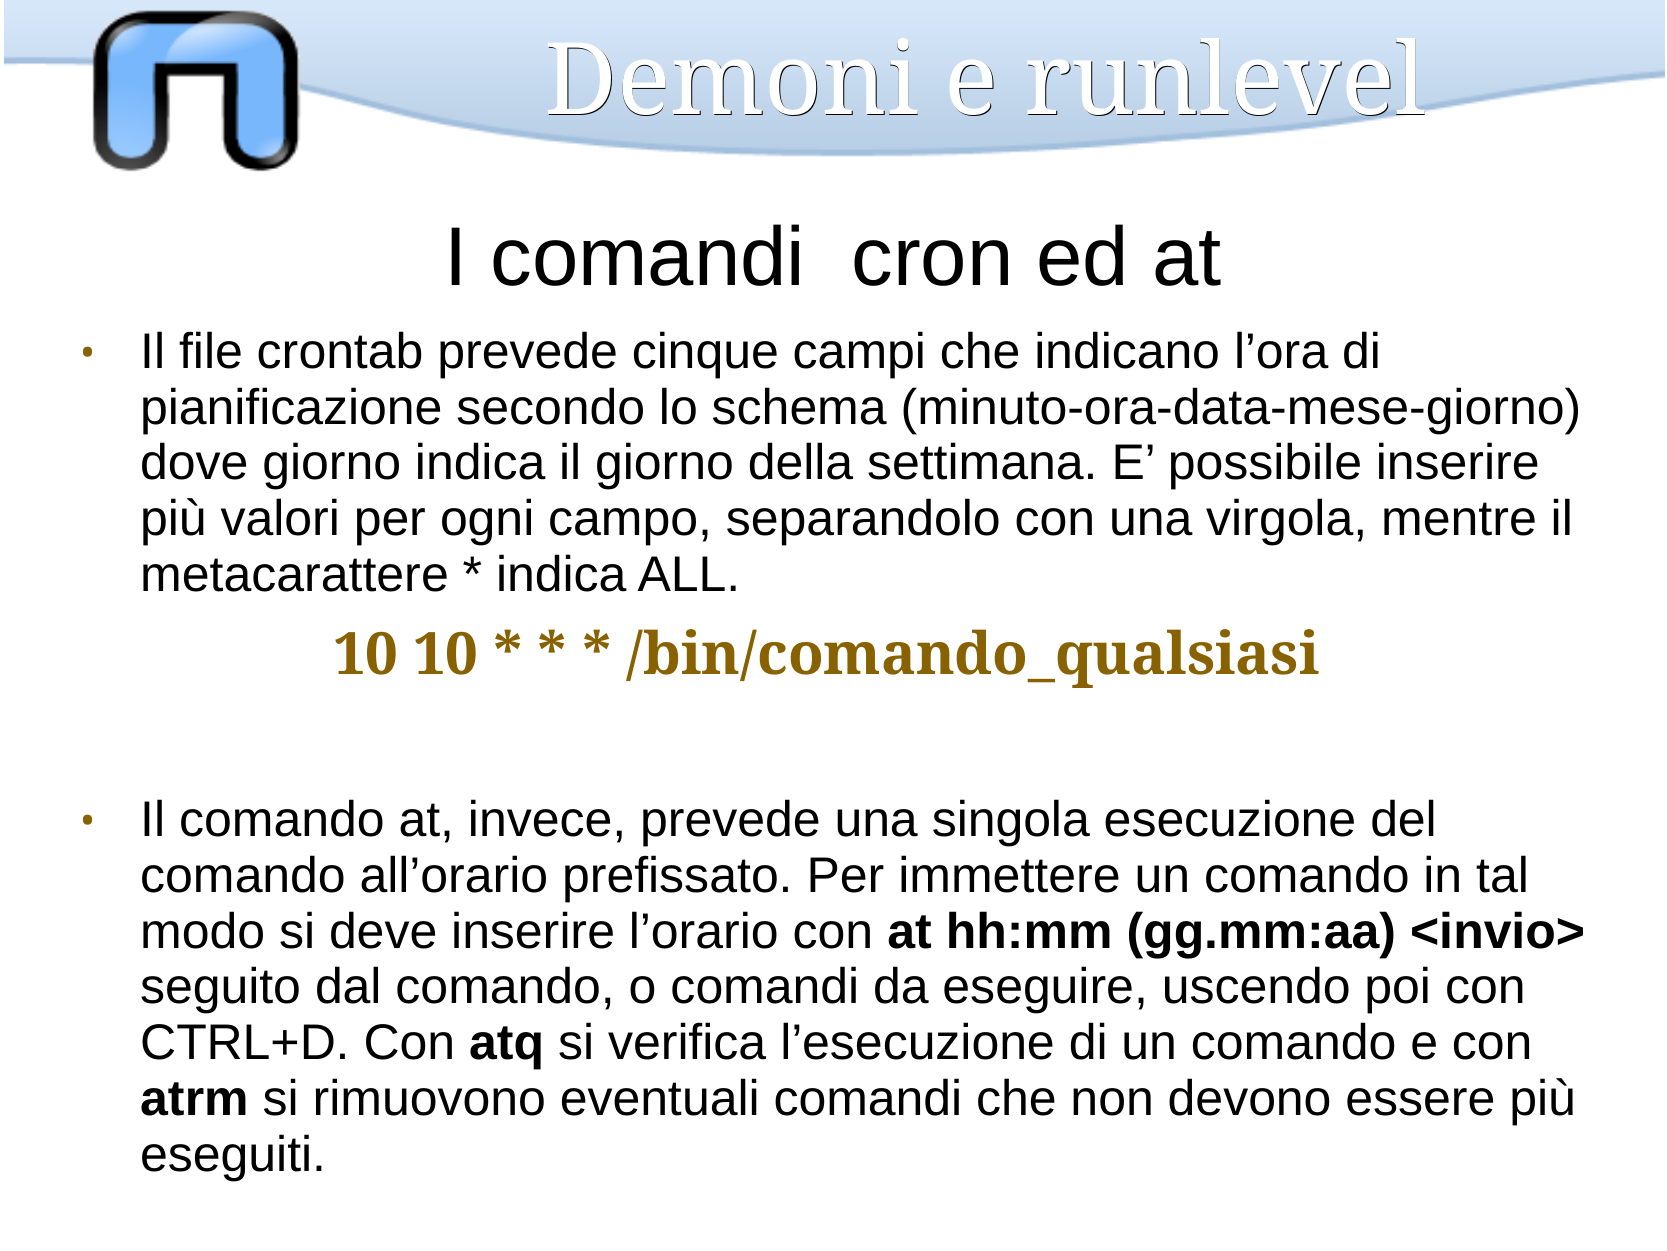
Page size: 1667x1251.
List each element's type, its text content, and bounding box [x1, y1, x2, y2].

text_box Demoni e runlevel [373, 0, 1497, 159]
title I comandi cron ed at [125, 194, 1542, 315]
picture [0, 0, 1667, 1251]
list Il file crontab prevede cinque campi che indicano l’ora di pianificazione secondo lo schema (minuto-ora-data-mese-giorno) dove giorno indica il giorno della settimana. E’ possibile inserire più valori per ogni campo, separandolo con una virgola, mentre il metacarattere * indica ALL. 10 10 * * * /bin/comando_qualsiasi Il comando at, invece, prevede una singola esecuzione del comando all’orario prefissato. Per immettere un comando in tal modo si deve inserire l’orario con at hh:mm (gg.mm:aa) <invio> seguito dal comando, o comandi da eseguire, uscendo poi con CTRL+D. Con atq si verifica l’esecuzione di un comando e con atrm si rimuovono eventuali comandi che non devono essere più eseguiti. [31, 315, 1623, 1182]
